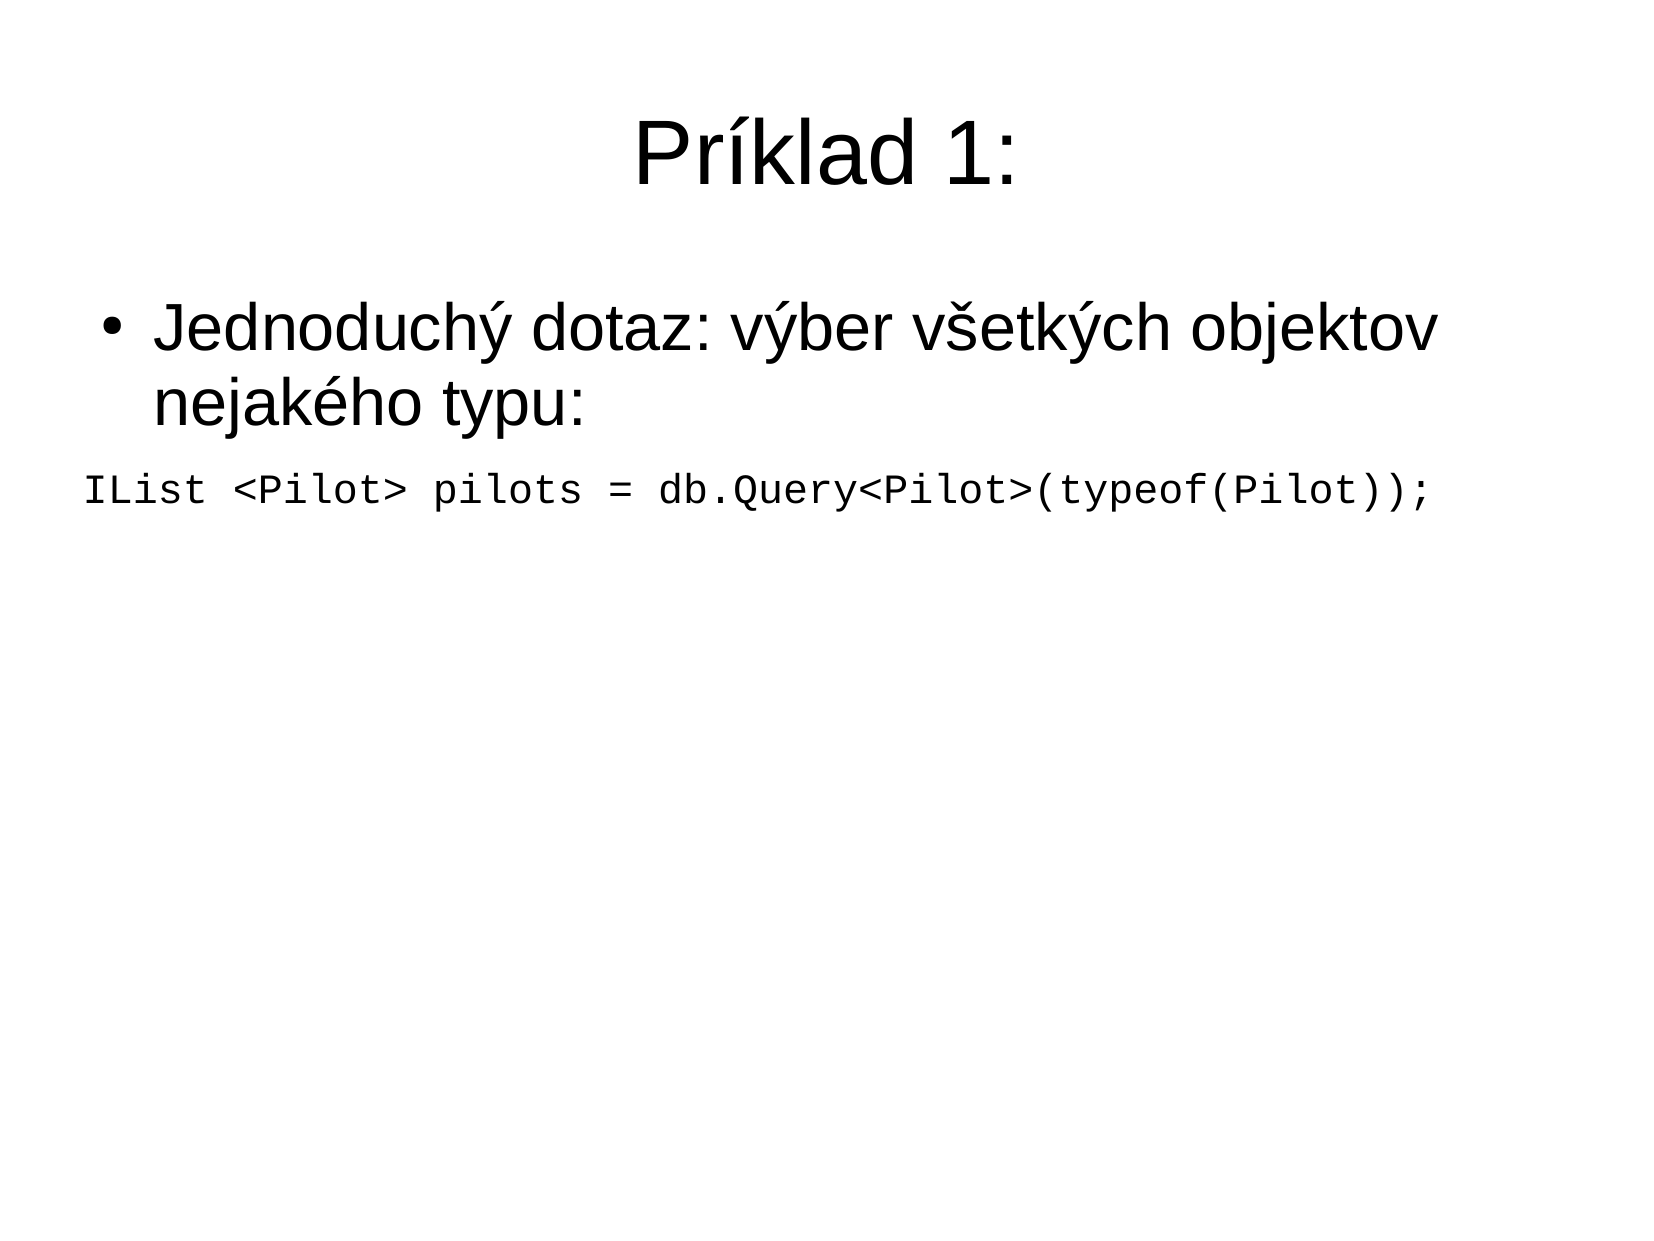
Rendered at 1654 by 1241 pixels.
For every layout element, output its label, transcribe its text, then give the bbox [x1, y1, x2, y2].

title Príklad 1: [82, 56, 1571, 250]
list Jednoduchý dotaz: výber všetkých objektov nejakého typu: IList <Pilot> pilots = db.Query<Pilot>(typeof(Pilot)); [82, 290, 1571, 1094]
